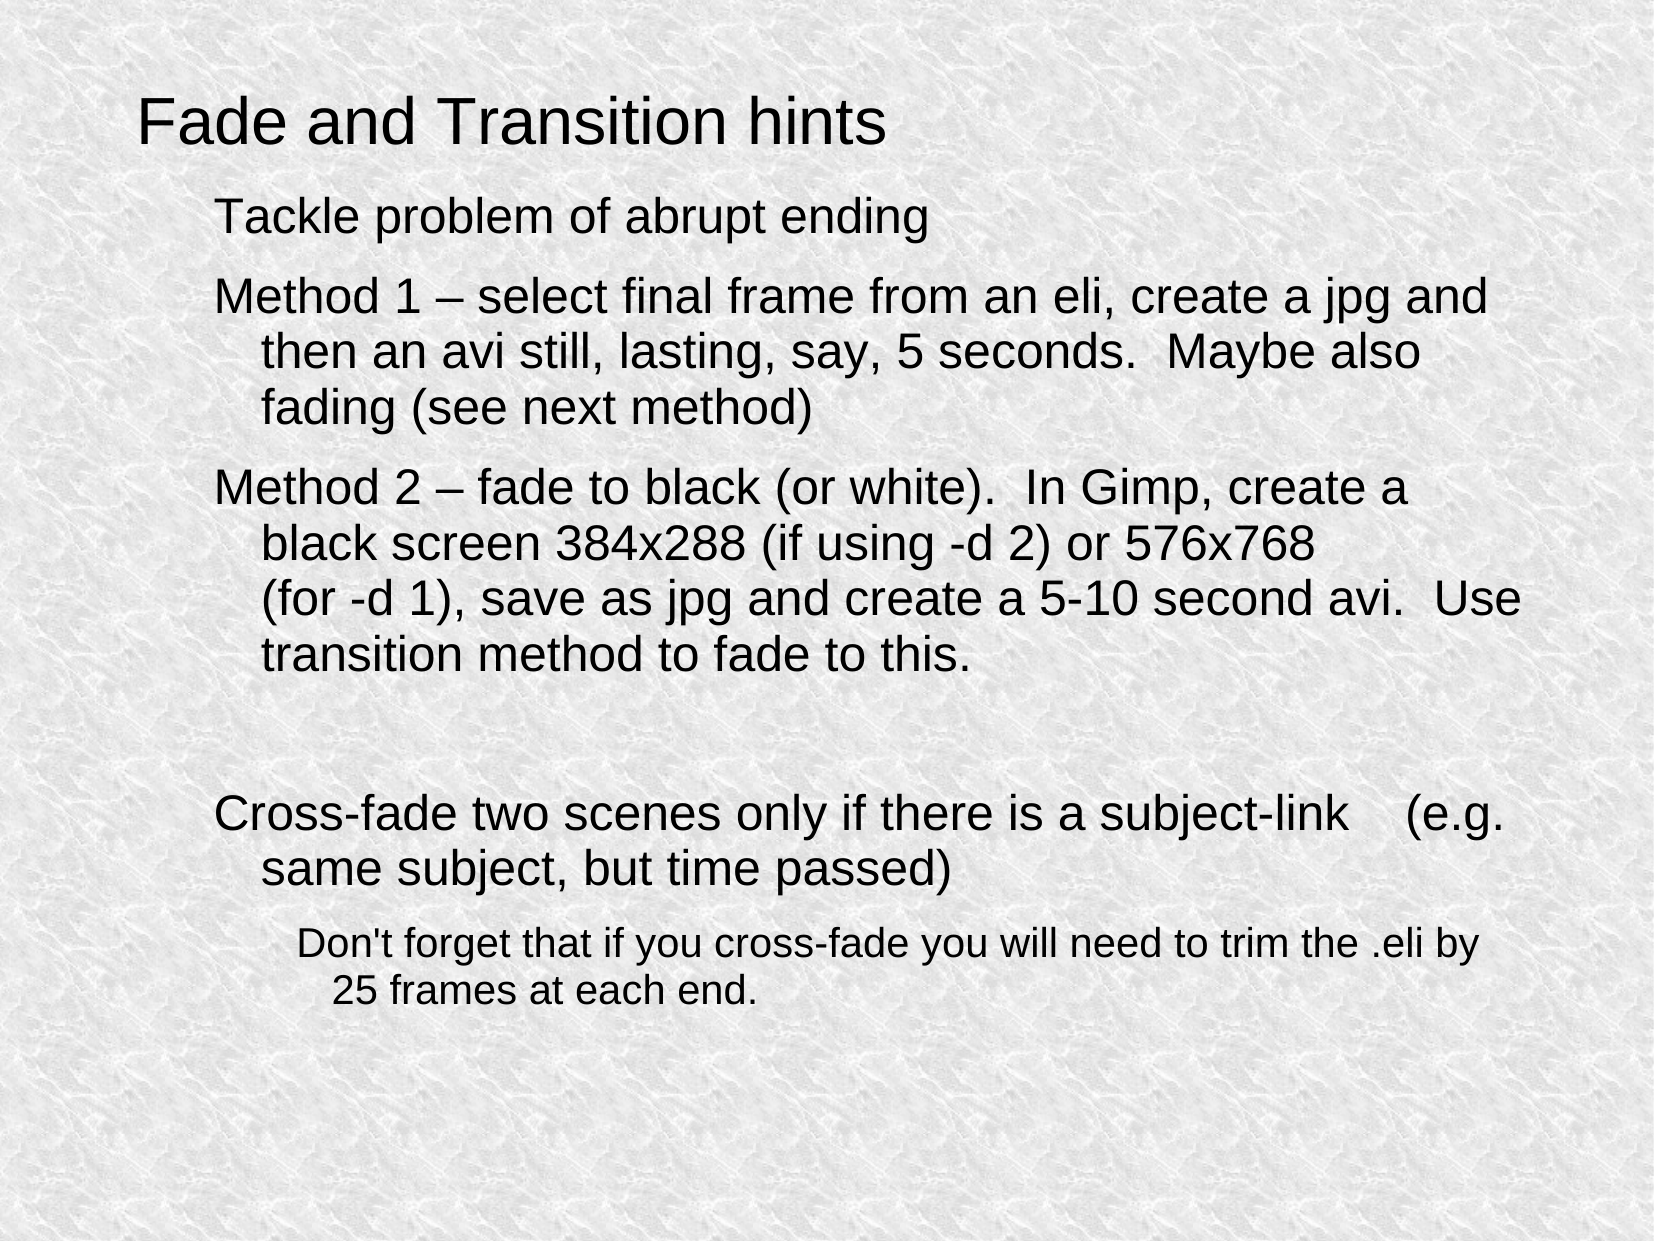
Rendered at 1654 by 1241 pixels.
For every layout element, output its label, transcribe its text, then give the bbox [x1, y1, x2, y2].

list Fade and Transition hints Tackle problem of abrupt ending Method 1 – select final frame from an eli, create a jpg and then an avi still, lasting, say, 5 seconds. Maybe also fading (see next method) Method 2 – fade to black (or white). In Gimp, create a black screen 384x288 (if using -d 2) or 576x768 (for -d 1), save as jpg and create a 5-10 second avi. Use transition method to fade to this. Cross-fade two scenes only if there is a subject-link (e.g. same subject, but time passed) Don't forget that if you cross-fade you will need to trim the .eli by 25 frames at each end. [119, 84, 1532, 1127]
picture [0, 0, 1654, 1241]
